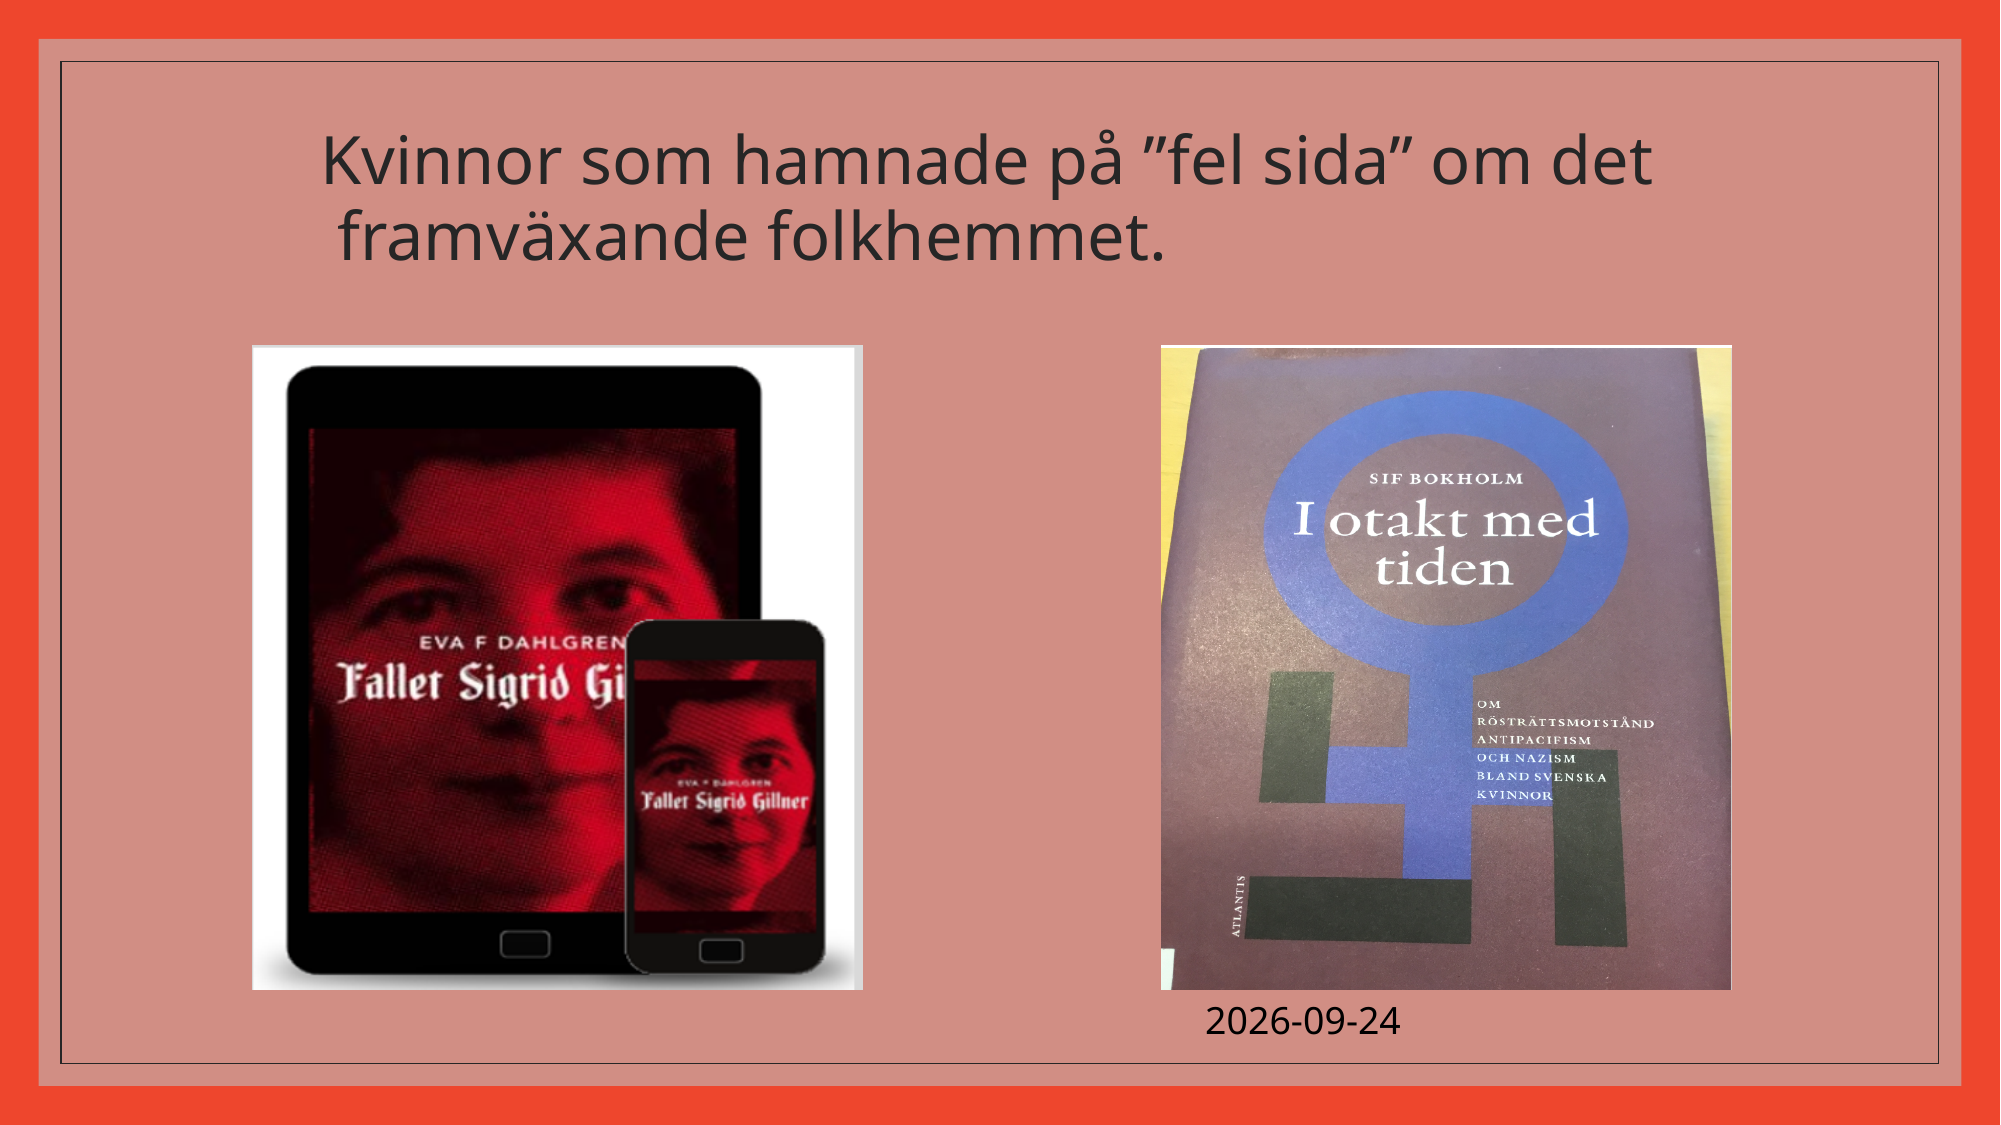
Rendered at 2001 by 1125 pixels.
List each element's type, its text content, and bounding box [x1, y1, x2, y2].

slide_number 2020-10-11 [1190, 990, 1665, 1050]
title Kvinnor som hamnade på ”fel sida” om det framväxande folkhemmet. [174, 105, 1825, 331]
picture [1161, 345, 1732, 990]
picture [252, 345, 863, 990]
